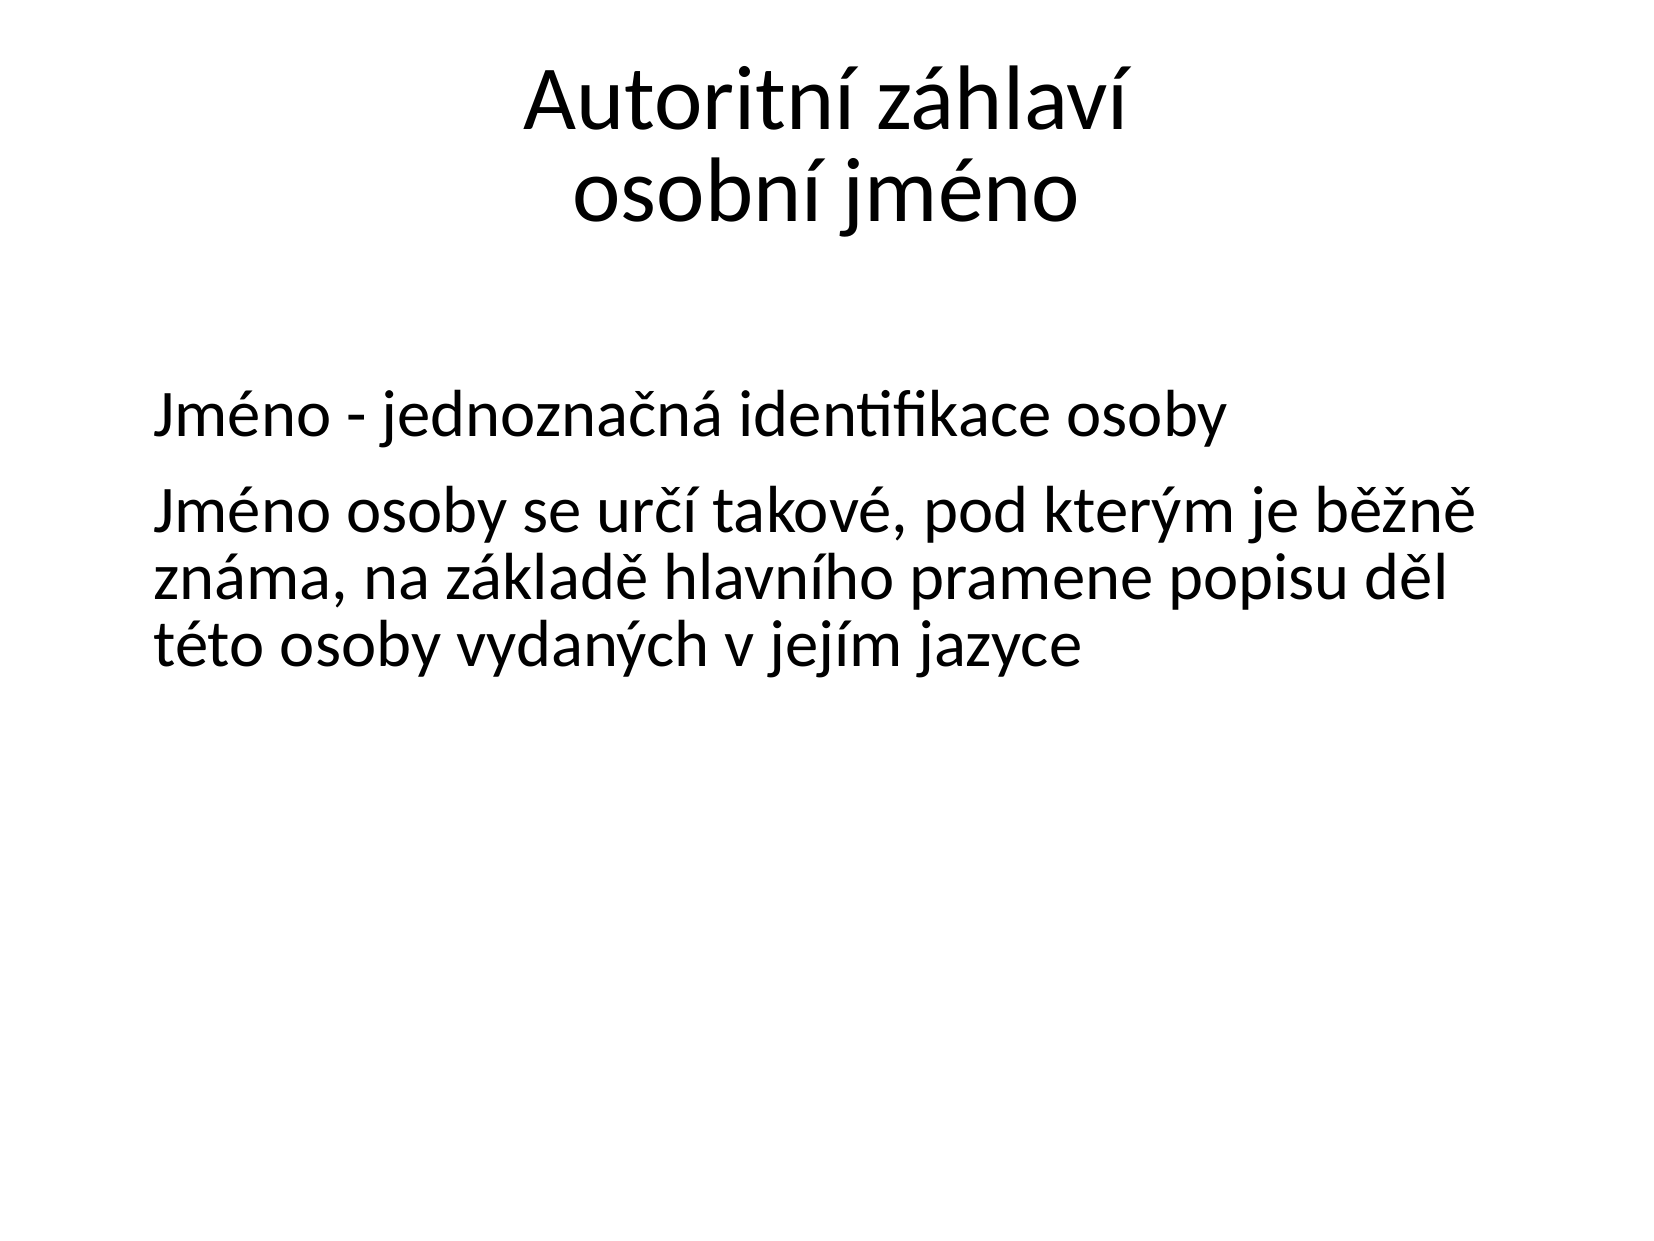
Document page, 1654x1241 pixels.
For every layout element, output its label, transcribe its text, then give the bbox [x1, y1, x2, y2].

title Autoritní záhlaví osobní jméno [82, 40, 1571, 266]
list Jméno - jednoznačná identifikace osoby Jméno osoby se určí takové, pod kterým je běžně známa, na základě hlavního pramene popisu děl této osoby vydaných v jejím jazyce [82, 290, 1571, 1010]
